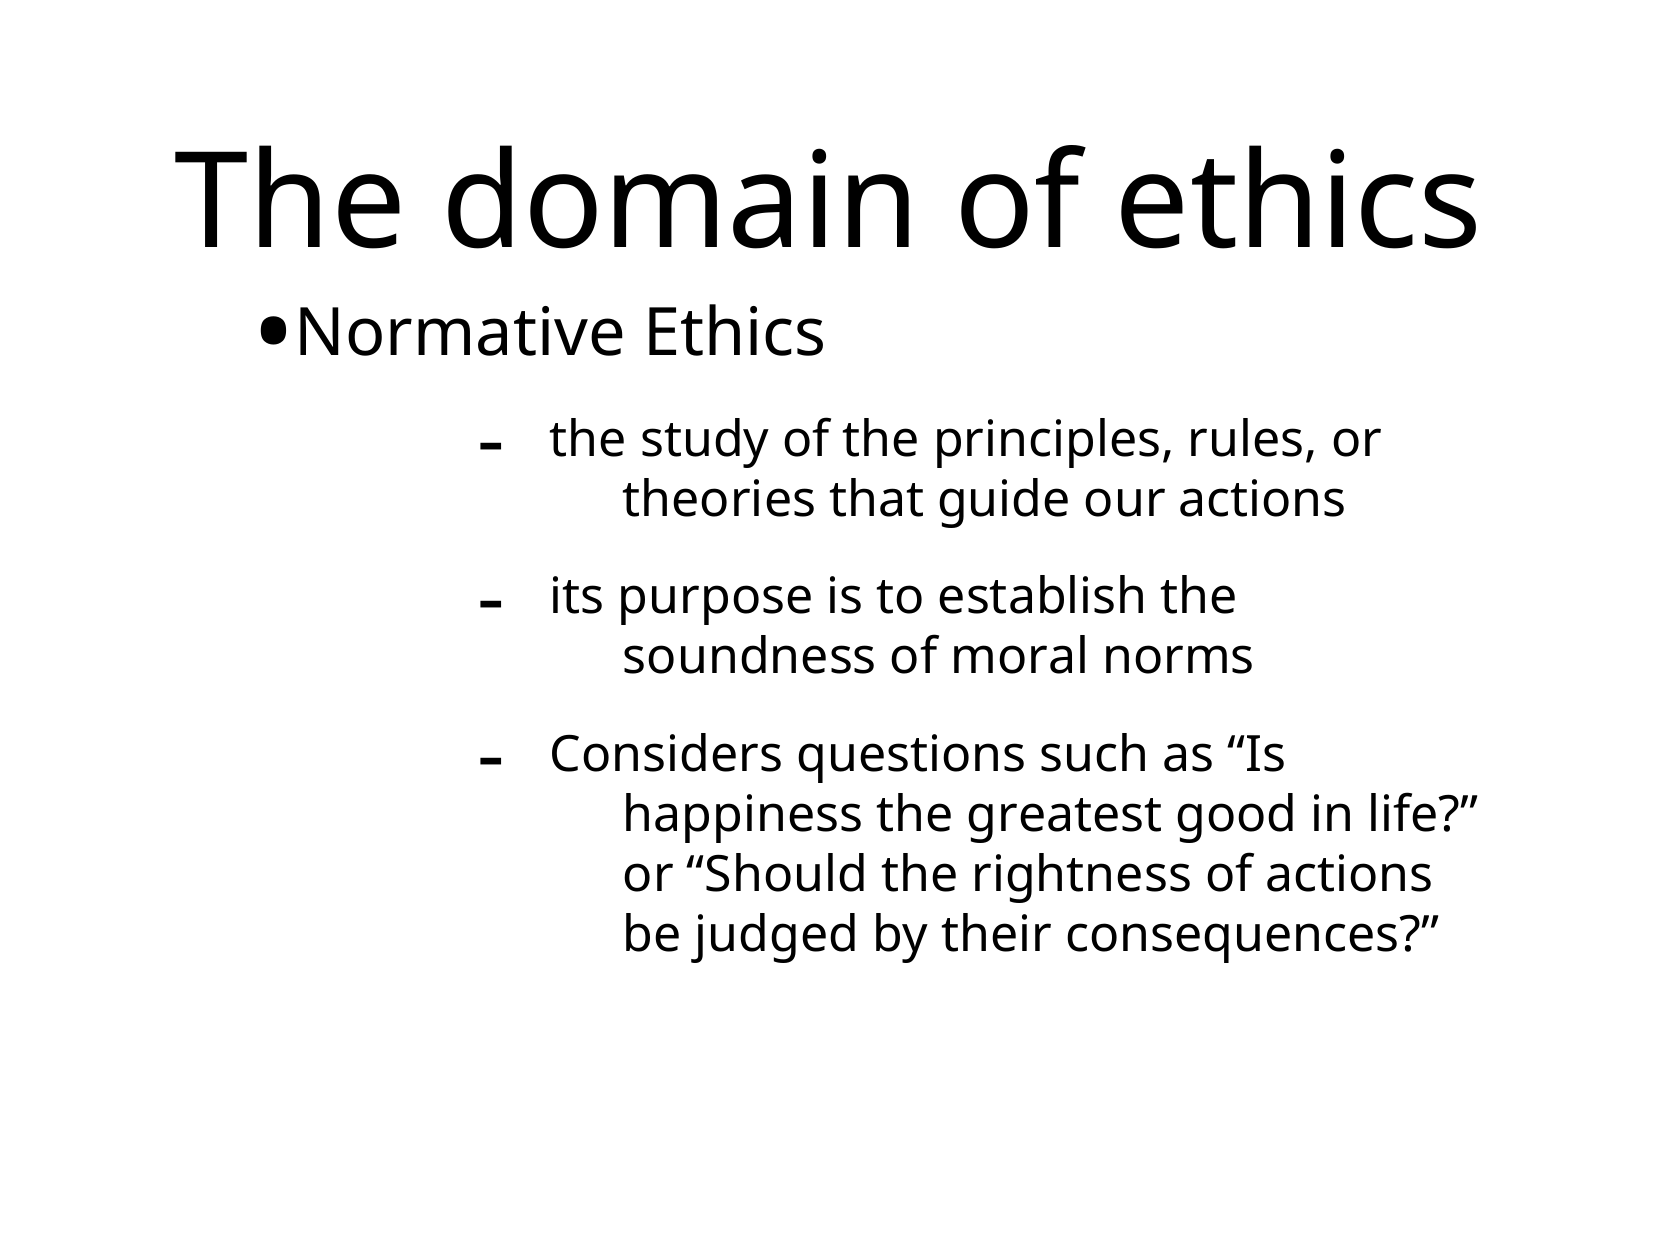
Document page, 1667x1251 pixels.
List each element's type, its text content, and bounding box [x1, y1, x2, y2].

list Normative Ethics the study of the principles, rules, or theories that guide our actions its purpose is to establish the soundness of moral norms Considers questions such as “Is happiness the greatest good in life?” or “Should the rightness of actions be judged by their consequences?” [162, 258, 1505, 992]
title The domain of ethics [158, 37, 1501, 351]
